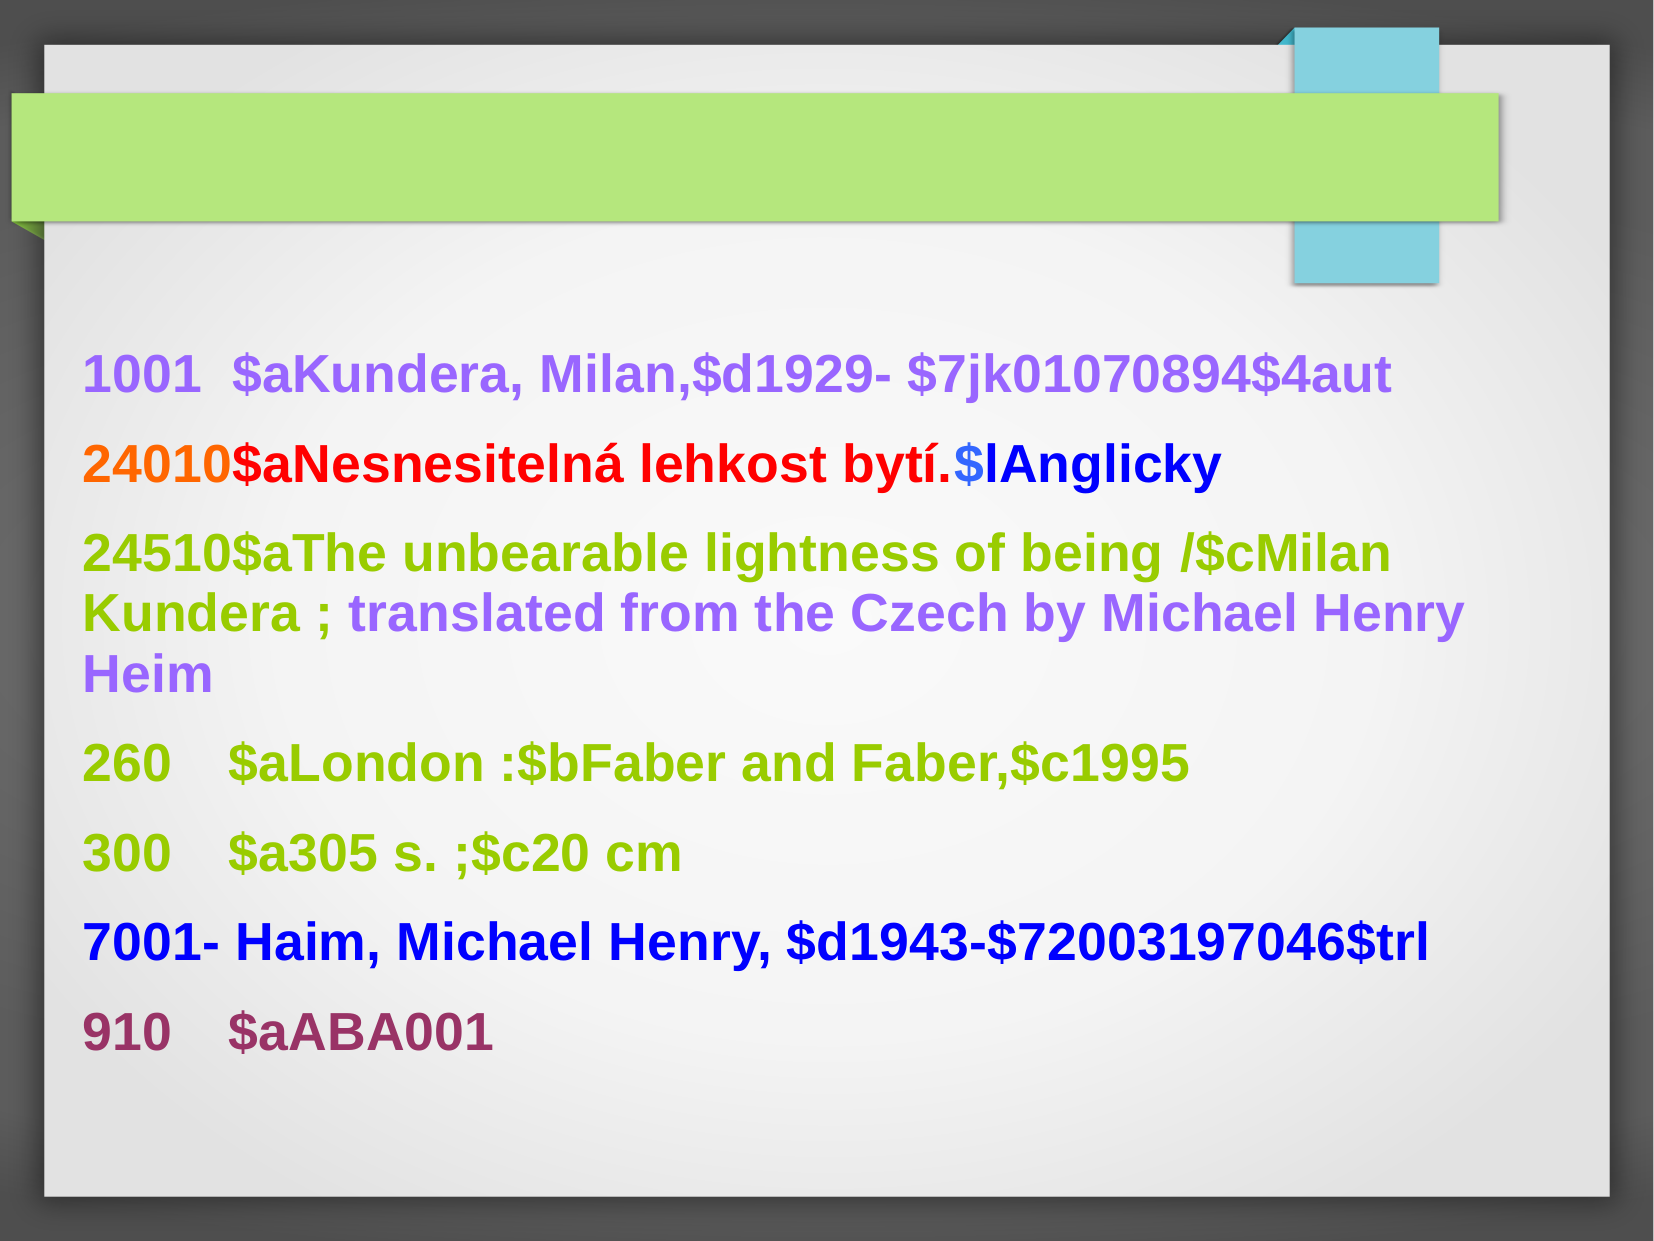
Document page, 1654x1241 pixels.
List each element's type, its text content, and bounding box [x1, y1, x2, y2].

picture [0, 0, 1654, 1241]
list 1001 $aKundera, Milan,$d1929- $7jk01070894$4aut 24010$aNesnesitelná lehkost bytí.$lAnglicky 24510$aThe unbearable lightness of being /$cMilan Kundera ; translated from the Czech by Michael Henry Heim 260 $aLondon :$bFaber and Faber,$c1995 300 $a305 s. ;$c20 cm 7001- Haim, Michael Henry, $d1943-$72003197046$trl 910 $aABA001 [82, 343, 1538, 1063]
